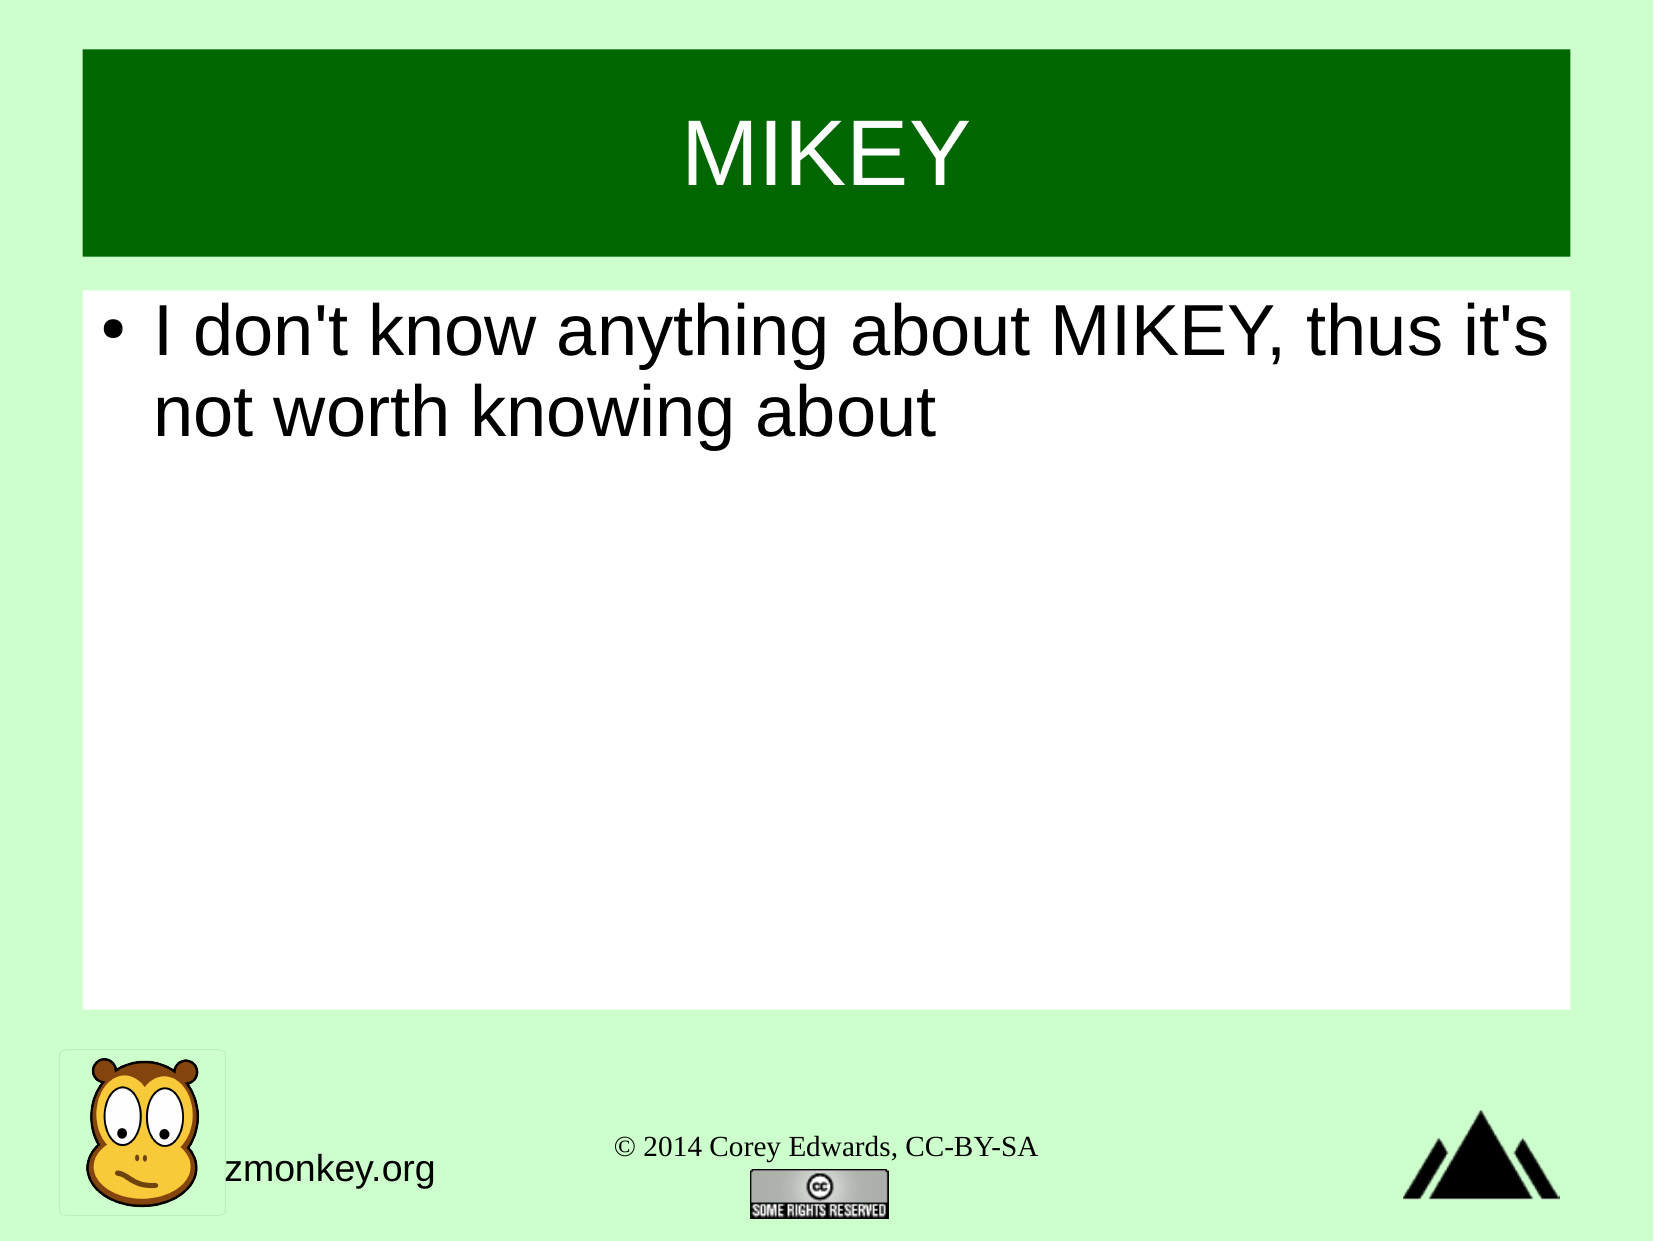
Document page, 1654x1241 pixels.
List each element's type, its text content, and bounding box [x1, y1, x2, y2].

picture [750, 1169, 889, 1219]
title MIKEY [82, 49, 1571, 257]
list I don't know anything about MIKEY, thus it's not worth knowing about [82, 290, 1571, 1010]
picture [1403, 1109, 1560, 1225]
picture [59, 1049, 226, 1216]
